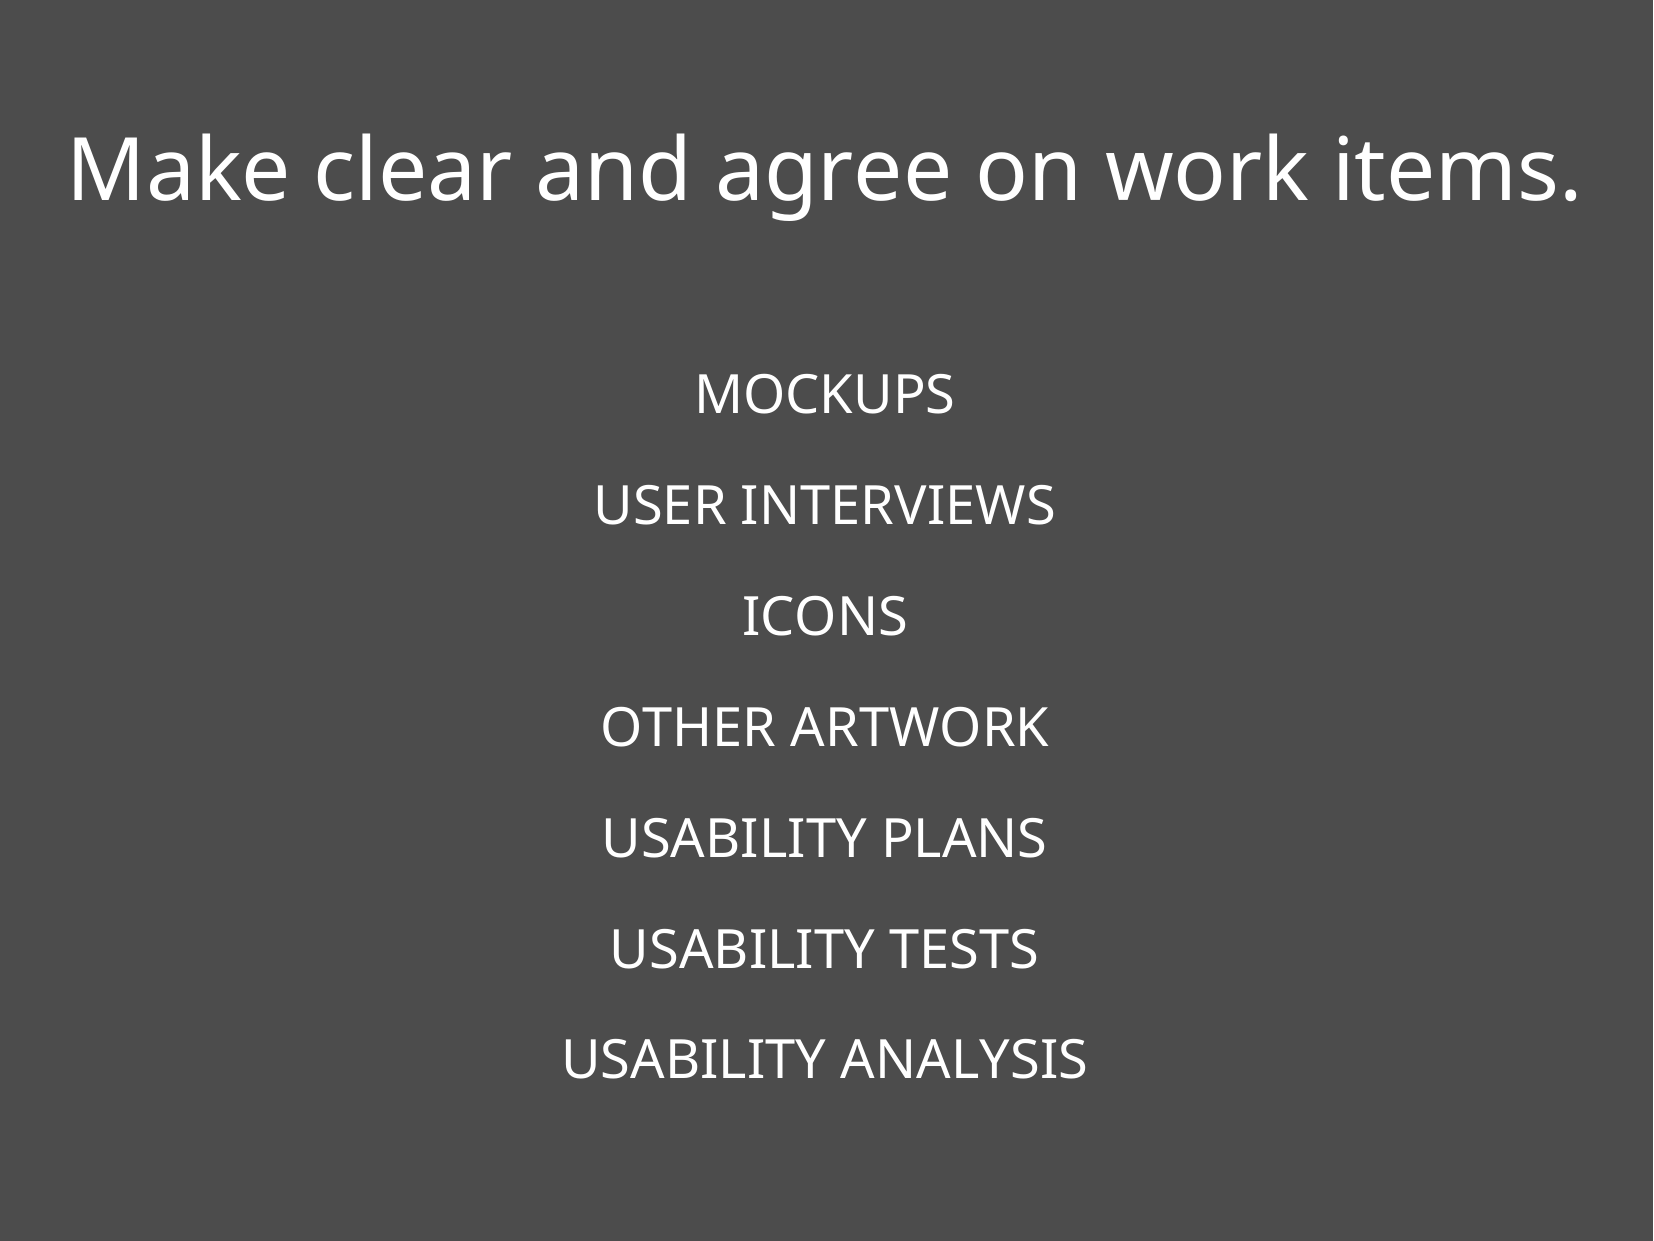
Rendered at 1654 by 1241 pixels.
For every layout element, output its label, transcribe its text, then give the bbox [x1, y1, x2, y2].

title Make clear and agree on work items. [37, 71, 1613, 279]
title MOCKUPS USER INTERVIEWS ICONS OTHER ARTWORK USABILITY PLANS USABILITY TESTS USABILITY ANALYSIS [37, 304, 1613, 1110]
